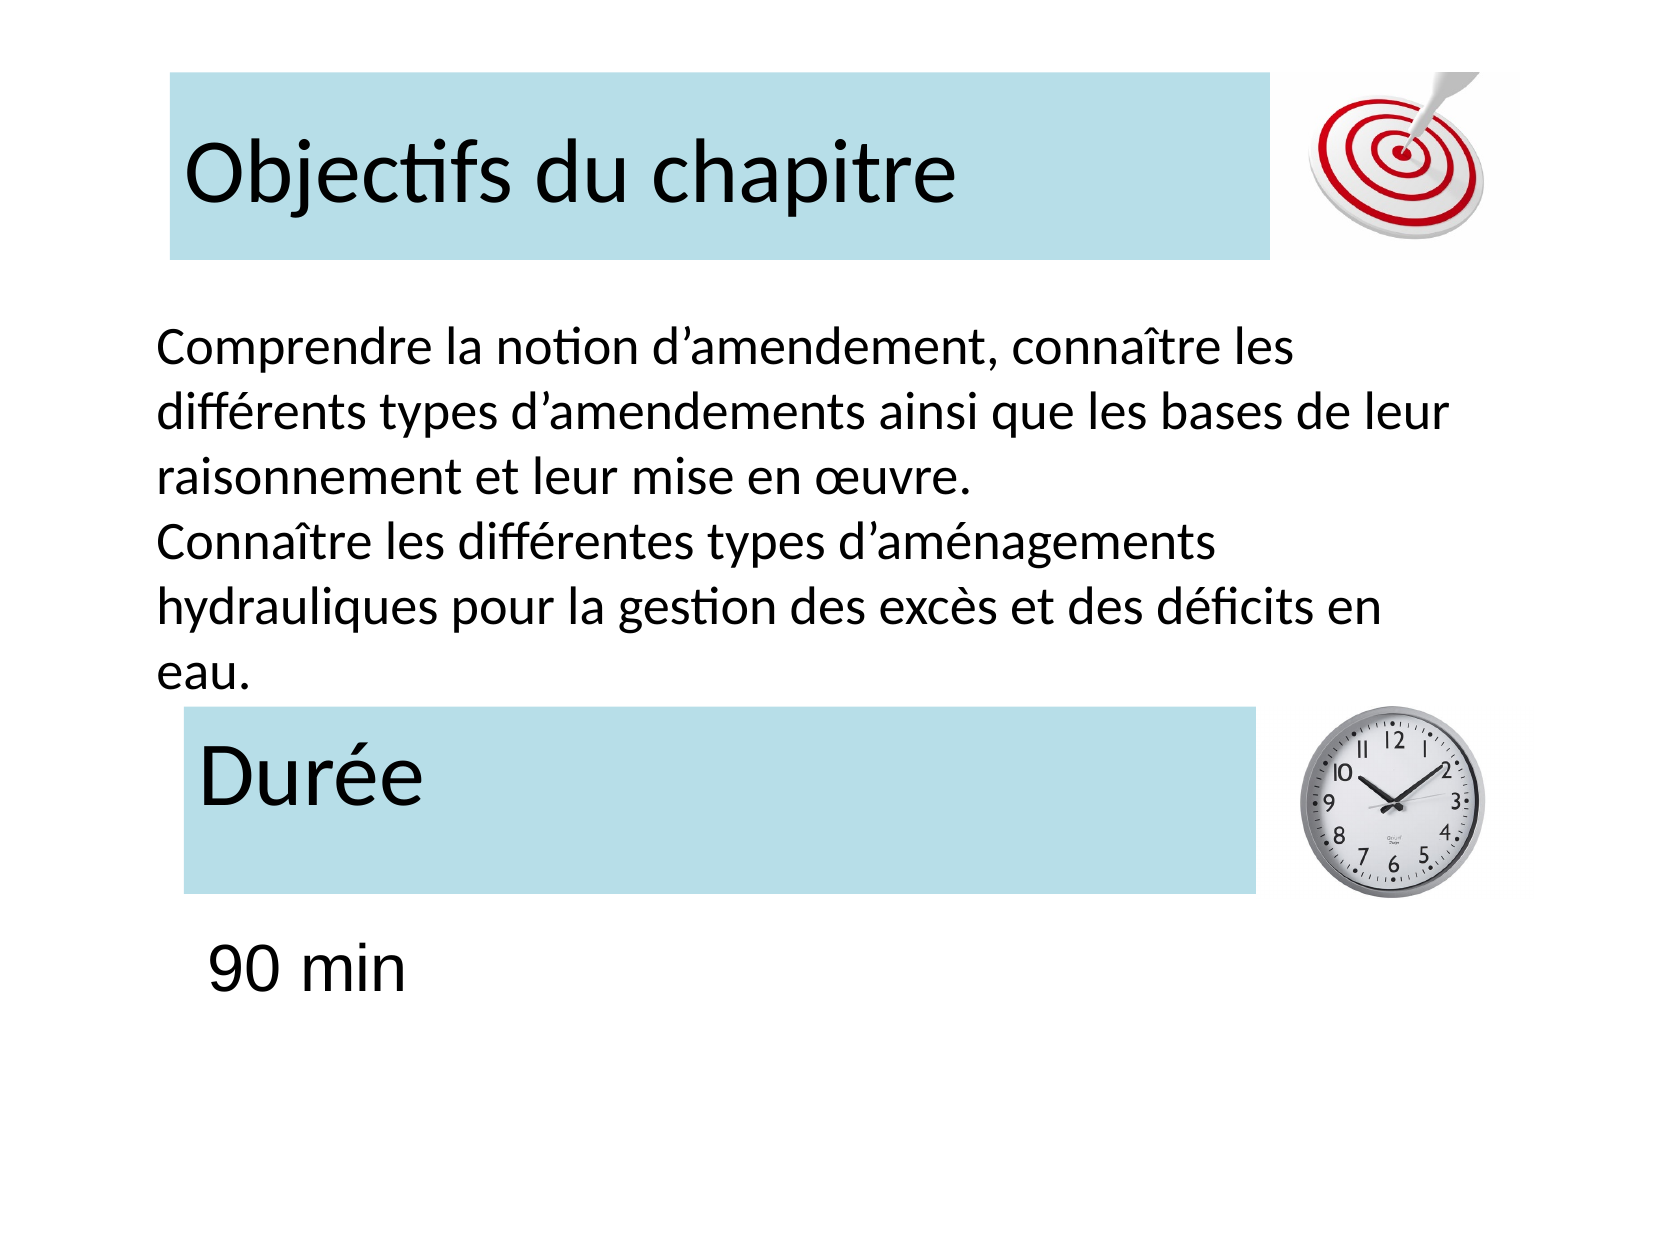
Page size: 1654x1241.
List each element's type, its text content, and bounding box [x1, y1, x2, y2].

text_box 90 min [193, 923, 1174, 1014]
picture [1270, 72, 1520, 260]
text_box Durée [183, 709, 1256, 894]
picture [1256, 706, 1534, 900]
text_box Objectifs du chapitre [169, 72, 1270, 260]
text_box Comprendre la notion d’amendement, connaître les différents types d’amendements ainsi que les bases de leur raisonnement et leur mise en œuvre. Connaître les différentes types d’aménagements hydrauliques pour la gestion des excès et des déficits en eau. [141, 303, 1492, 709]
